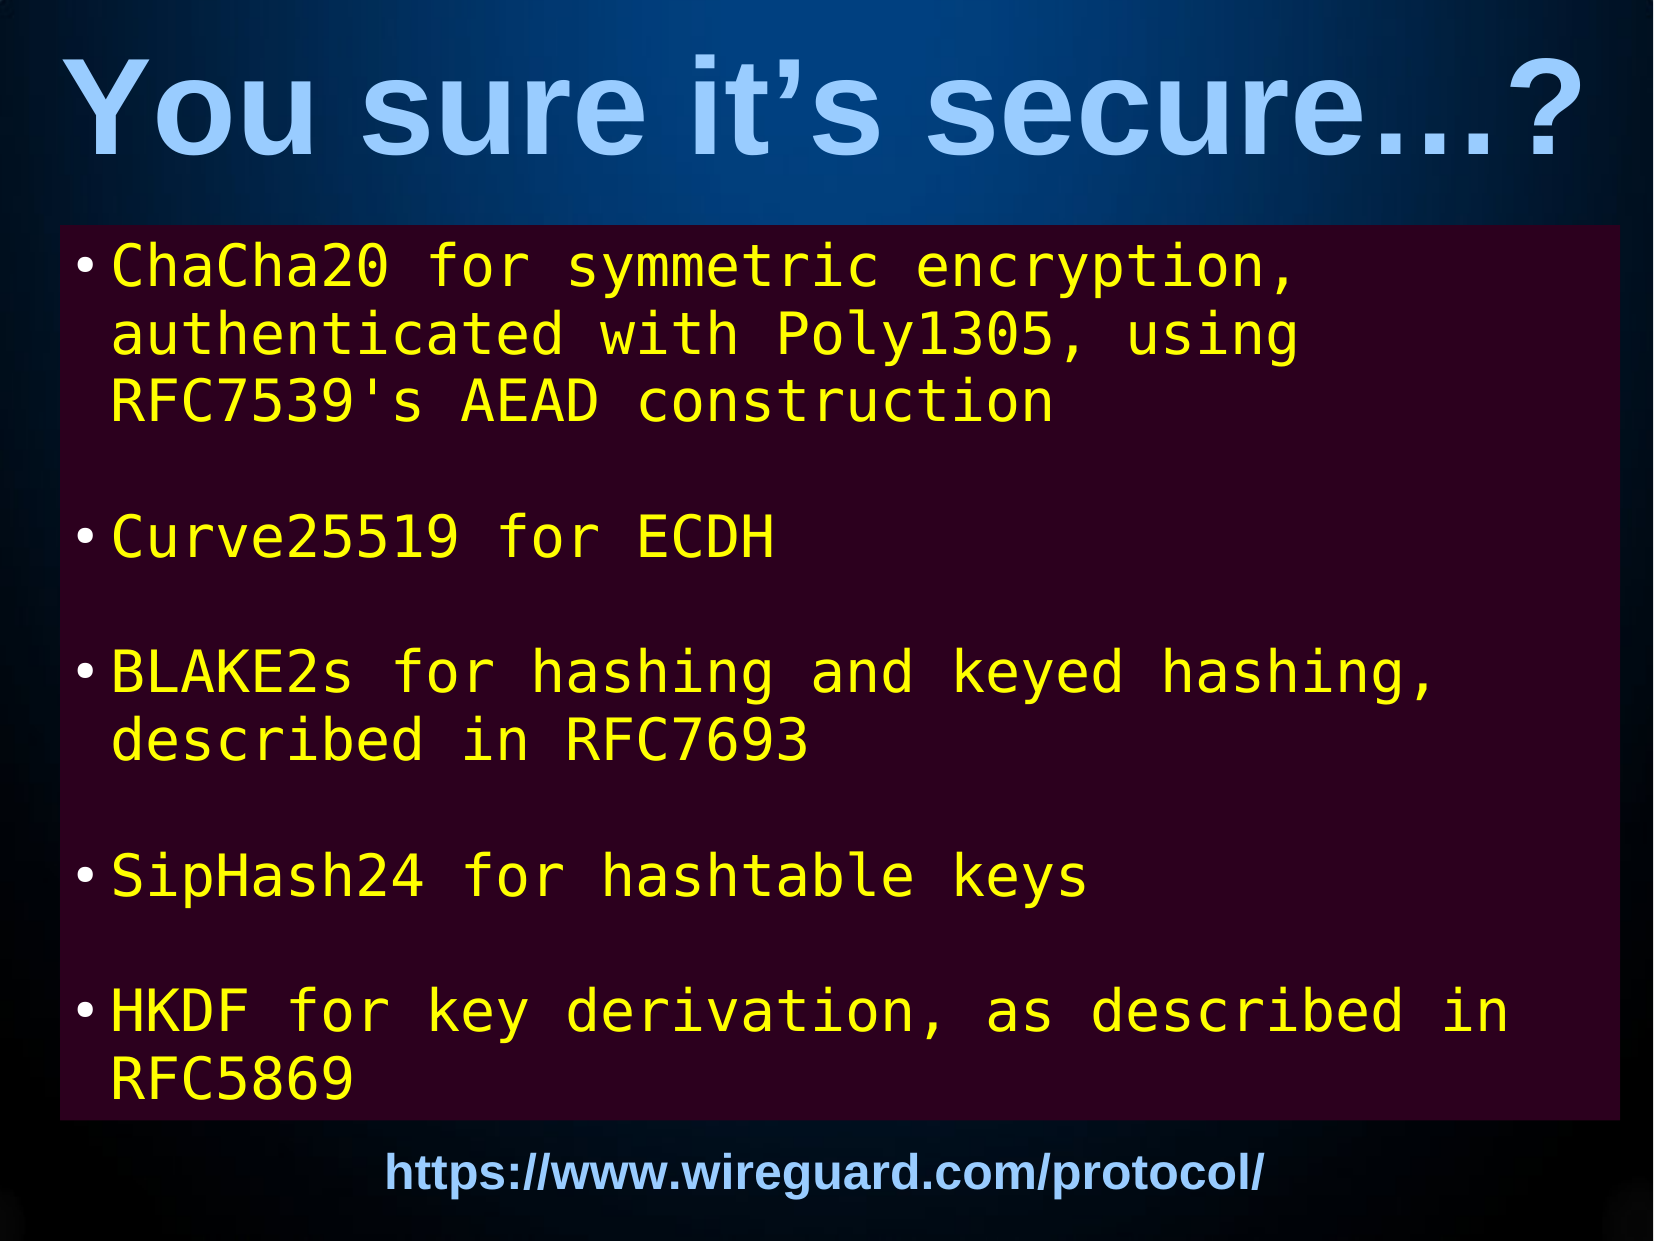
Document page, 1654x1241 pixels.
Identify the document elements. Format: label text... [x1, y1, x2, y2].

text_box ChaCha20 for symmetric encryption, authenticated with Poly1305, using RFC7539's AEAD construction Curve25519 for ECDH BLAKE2s for hashing and keyed hashing, described in RFC7693 SipHash24 for hashtable keys HKDF for key derivation, as described in RFC5869 [60, 225, 1621, 1121]
picture [0, 0, 1654, 1241]
title You sure it’s secure…? [0, 2, 1651, 211]
title https://www.wireguard.com/protocol/ [0, 1095, 1651, 1241]
